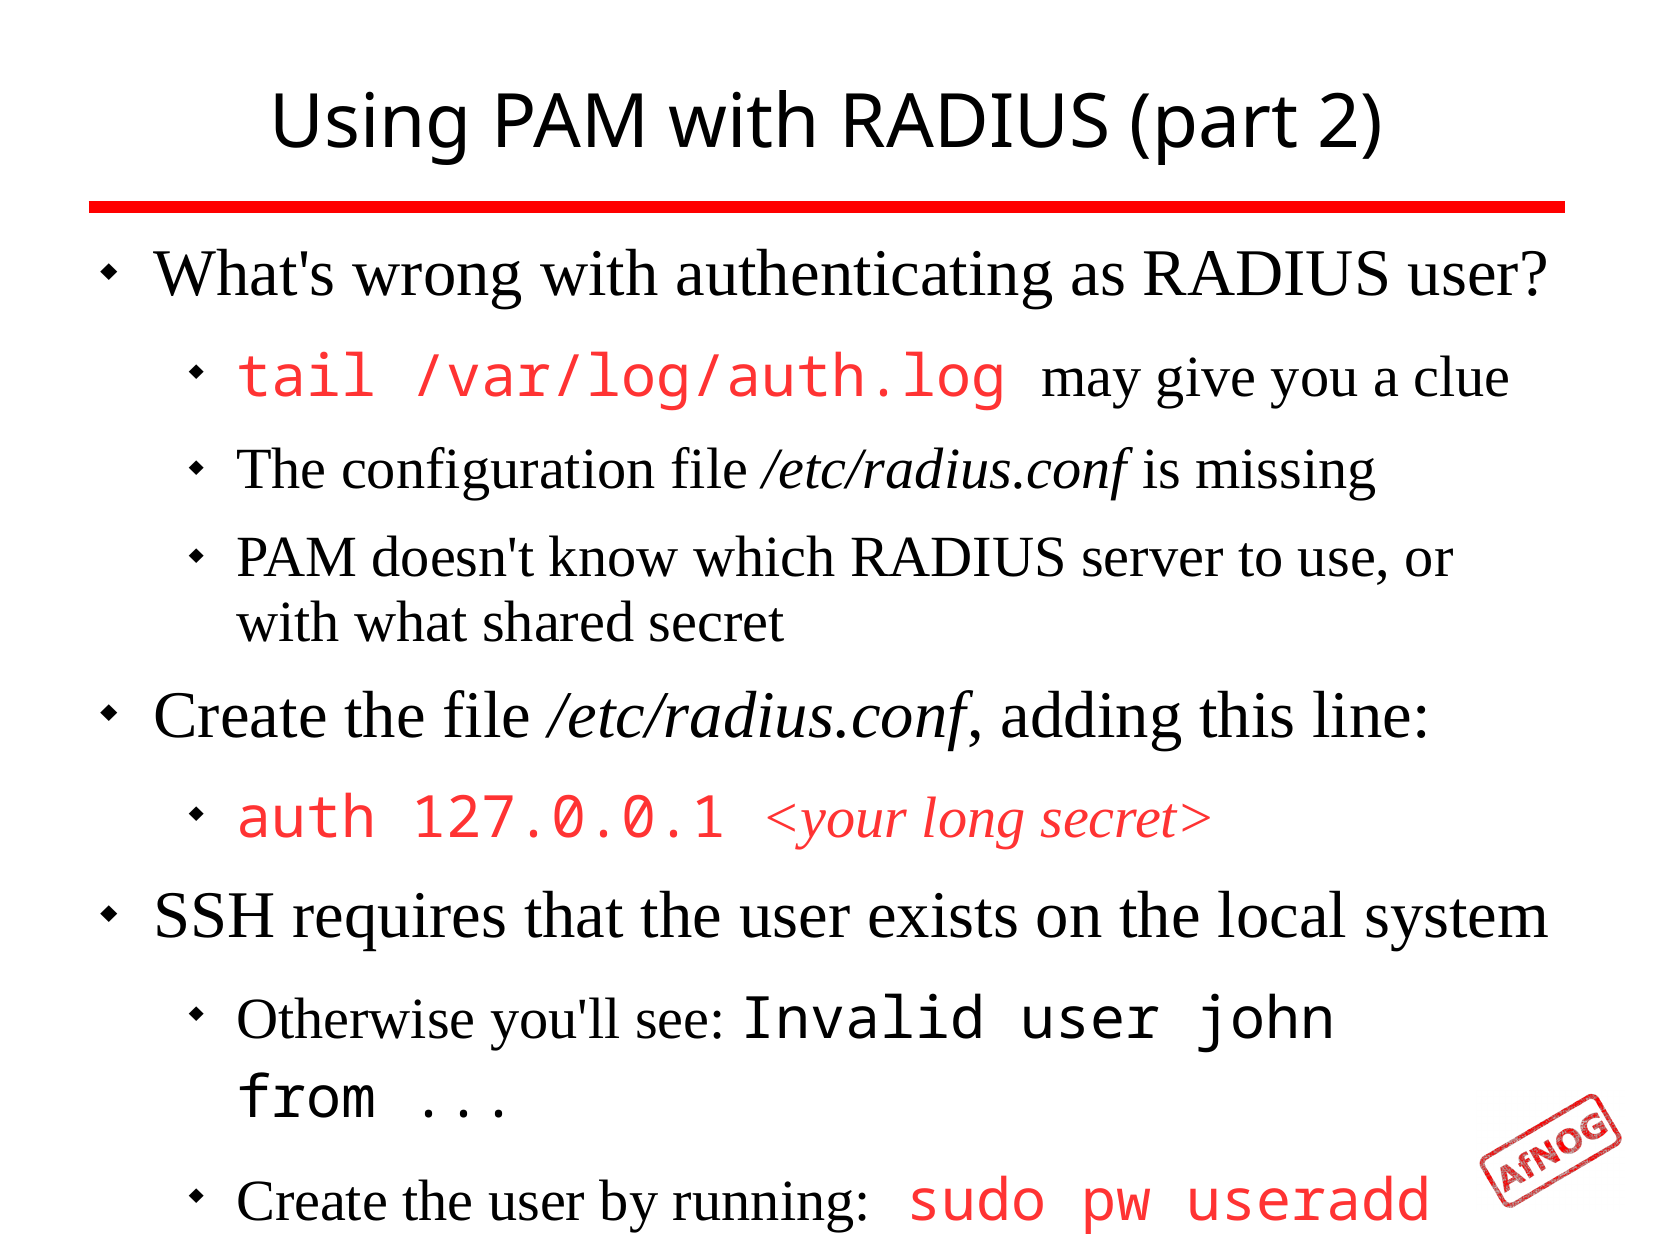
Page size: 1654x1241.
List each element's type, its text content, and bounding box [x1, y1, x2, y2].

title Using PAM with RADIUS (part 2) [82, 29, 1571, 207]
picture [1476, 1090, 1625, 1211]
list What's wrong with authenticating as RADIUS user? tail /var/log/auth.log may give you a clue The configuration file /etc/radius.conf is missing PAM doesn't know which RADIUS server to use, or with what shared secret Create the file /etc/radius.conf, adding this line: auth 127.0.0.1 <your long secret> SSH requires that the user exists on the local system Otherwise you'll see: Invalid user john from ... Create the user by running: sudo pw useradd john Try ssh john@pcXX.sse.ws.afnog.org again [82, 236, 1571, 1188]
